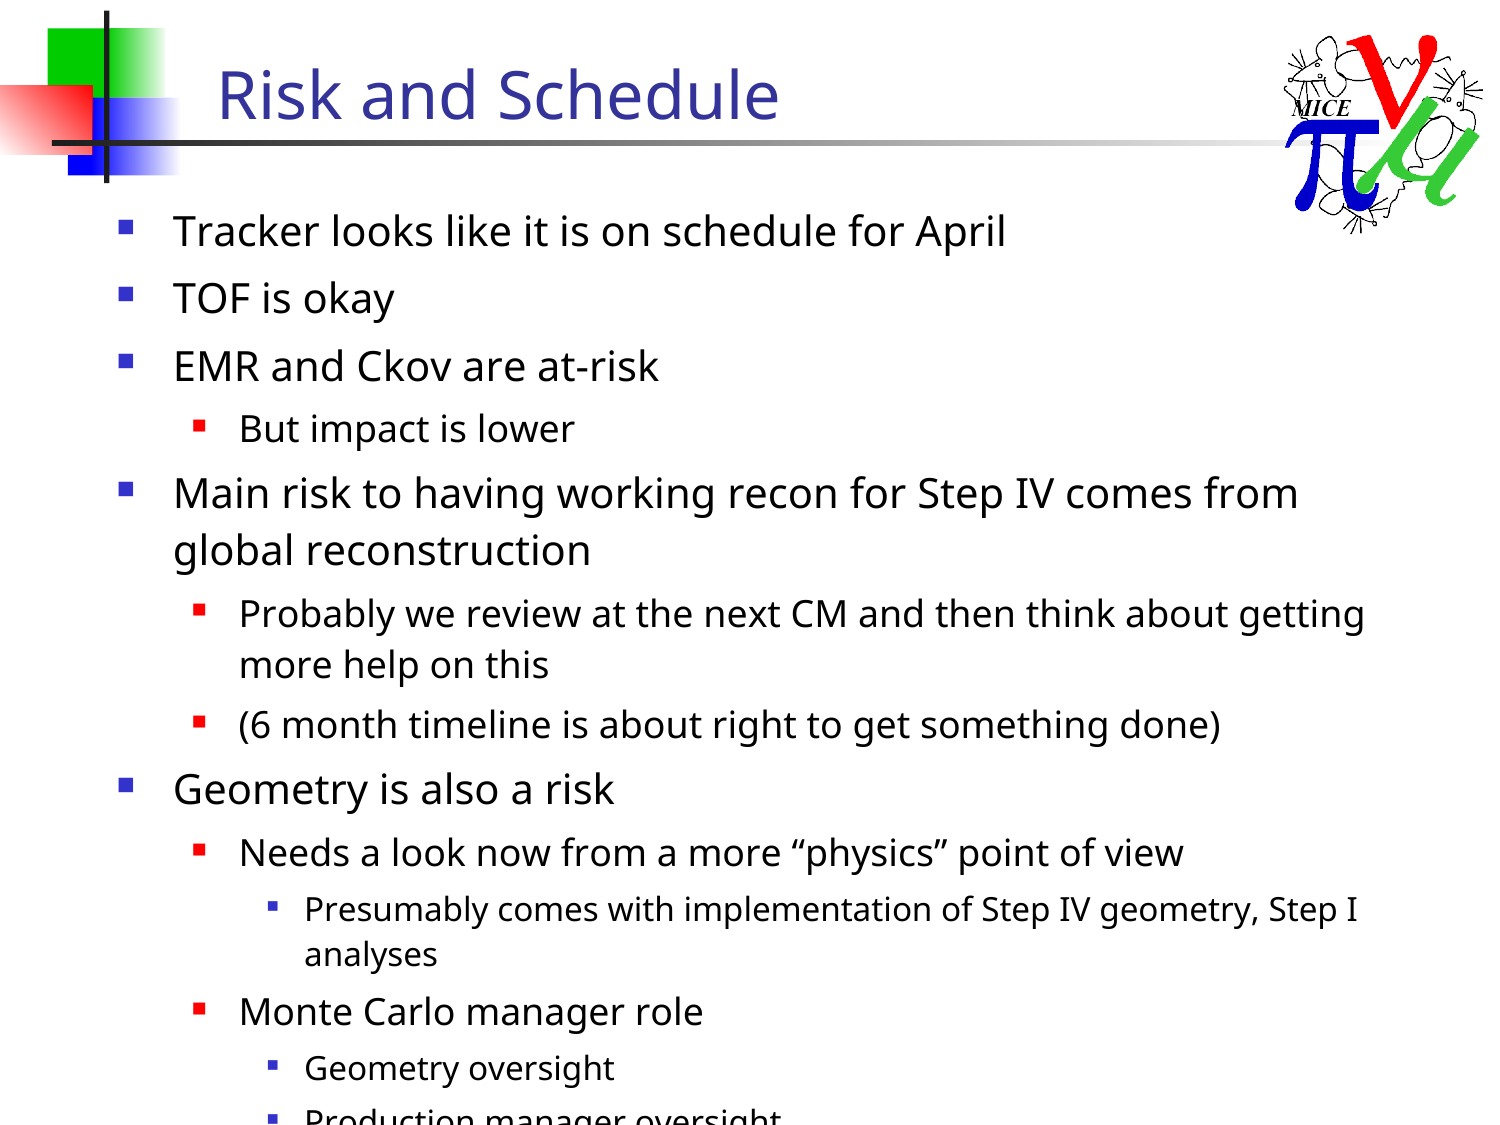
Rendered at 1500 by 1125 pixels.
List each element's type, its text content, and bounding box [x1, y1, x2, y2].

picture [1264, 5, 1500, 251]
title Risk and Schedule [216, 0, 1441, 188]
list Tracker looks like it is on schedule for April TOF is okay EMR and Ckov are at-risk But impact is lower Main risk to having working recon for Step IV comes from global reconstruction Probably we review at the next CM and then think about getting more help on this (6 month timeline is about right to get something done) Geometry is also a risk Needs a look now from a more “physics” point of view Presumably comes with implementation of Step IV geometry, Step I analyses Monte Carlo manager role Geometry oversight Production manager oversight Global MC tasks (e.g. trigger simulation) Support individual detector MC efforts [116, 201, 1392, 1115]
